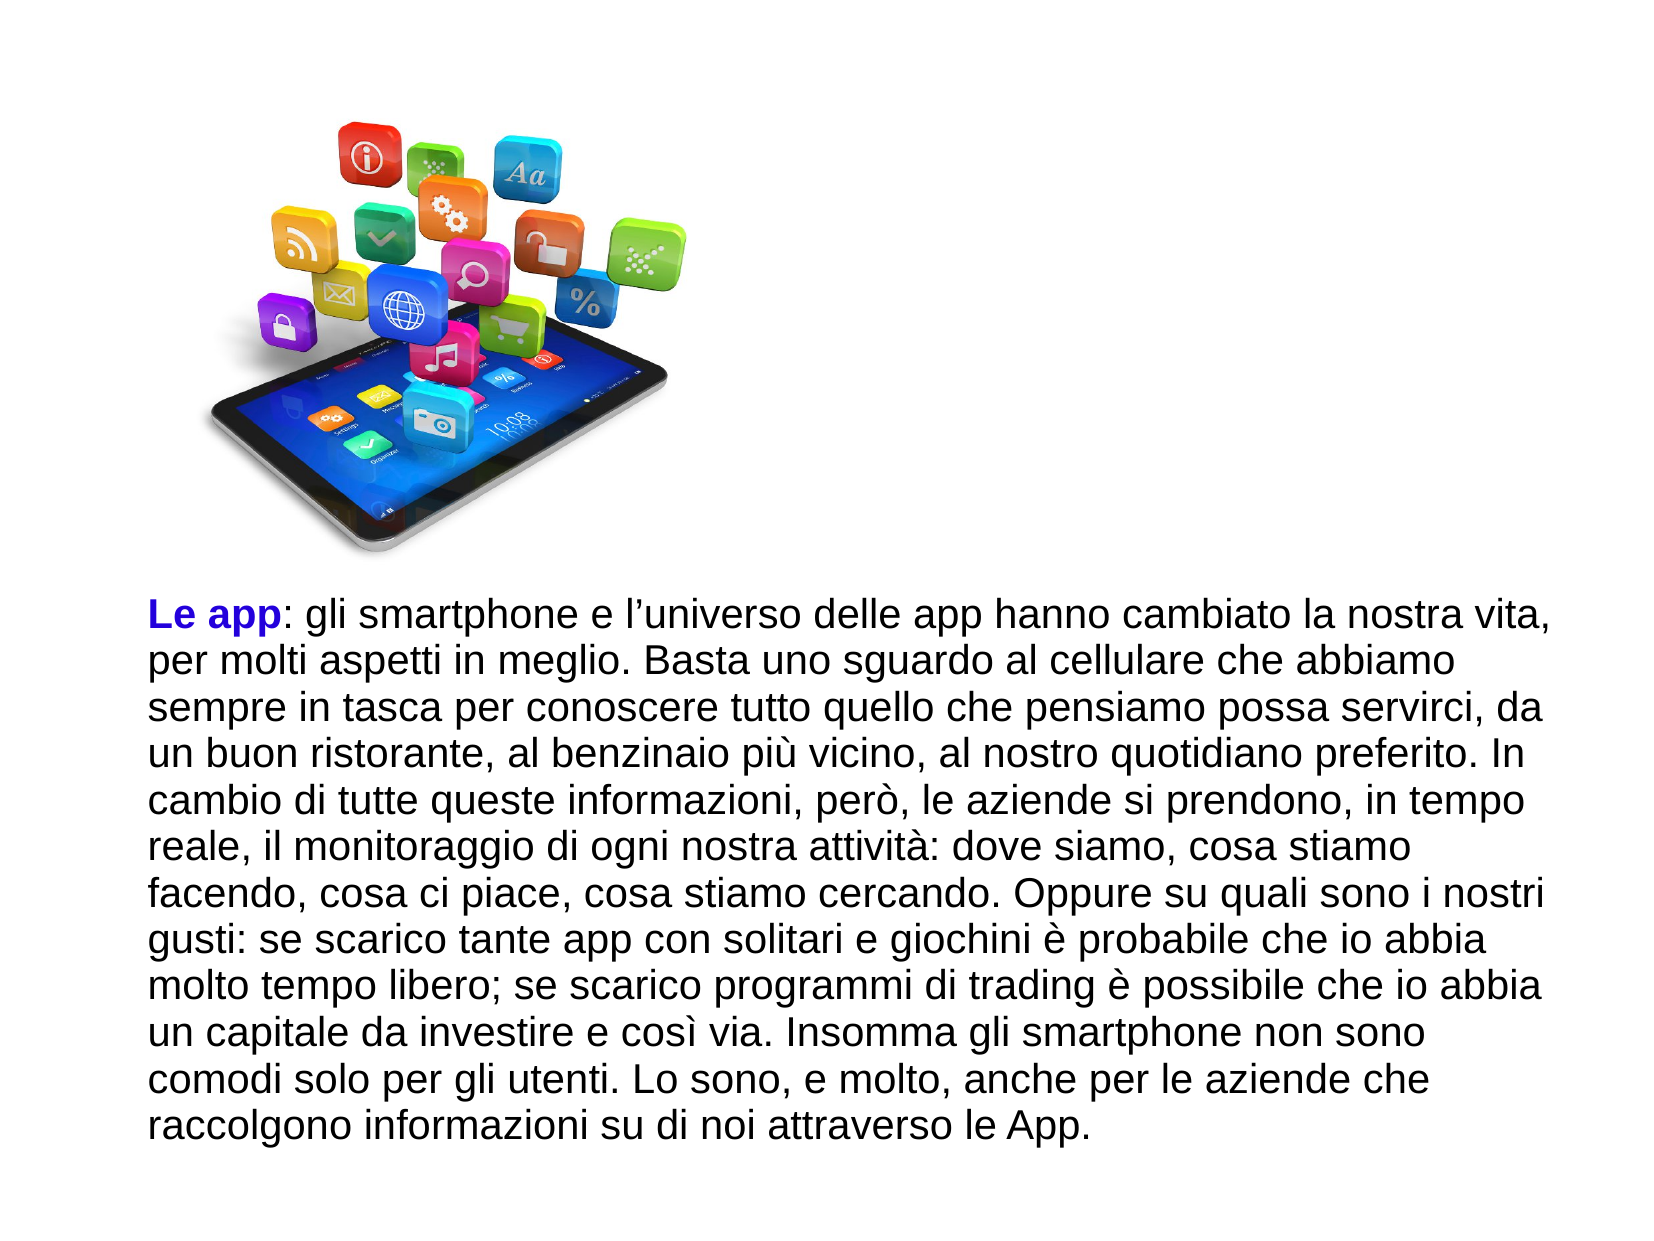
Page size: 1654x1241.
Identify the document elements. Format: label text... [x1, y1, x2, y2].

picture [177, 88, 708, 590]
list Le app: gli smartphone e l’universo delle app hanno cambiato la nostra vita, per molti aspetti in meglio. Basta uno sguardo al cellulare che abbiamo sempre in tasca per conoscere tutto quello che pensiamo possa servirci, da un buon ristorante, al benzinaio più vicino, al nostro quotidiano preferito. In cambio di tutte queste informazioni, però, le aziende si prendono, in tempo reale, il monitoraggio di ogni nostra attività: dove siamo, cosa stiamo facendo, cosa ci piace, cosa stiamo cercando. Oppure su quali sono i nostri gusti: se scarico tante app con solitari e giochini è probabile che io abbia molto tempo libero; se scarico programmi di trading è possibile che io abbia un capitale da investire e così via. Insomma gli smartphone non sono comodi solo per gli utenti. Lo sono, e molto, anche per le aziende che raccolgono informazioni su di noi attraverso le App. [76, 590, 1565, 1157]
